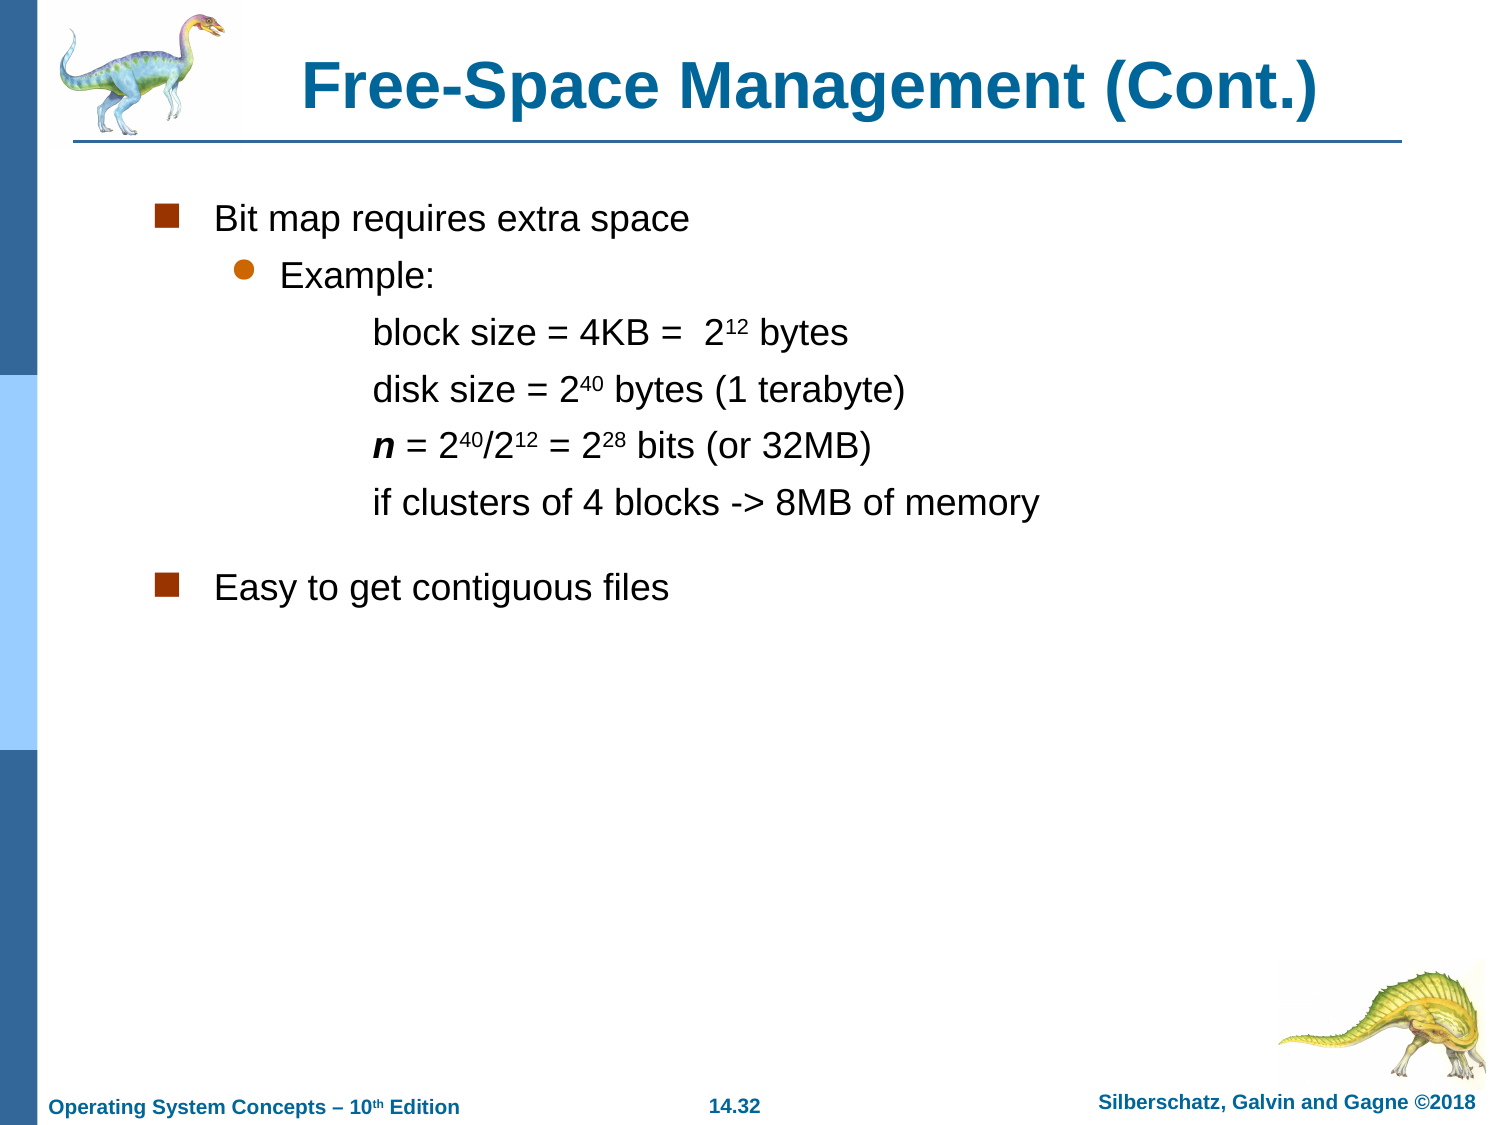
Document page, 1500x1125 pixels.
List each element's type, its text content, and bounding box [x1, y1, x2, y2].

picture [1275, 959, 1486, 1090]
picture [1415, 1094, 1423, 1099]
list Bit map requires extra space Example: block size = 4KB = 212 bytes disk size = 240 bytes (1 terabyte) n = 240/212 = 228 bits (or 32MB) if clusters of 4 blocks -> 8MB of memory Easy to get contiguous files [142, 191, 1268, 936]
title Free-Space Management (Cont.) [196, 35, 1425, 130]
picture [46, 0, 243, 149]
